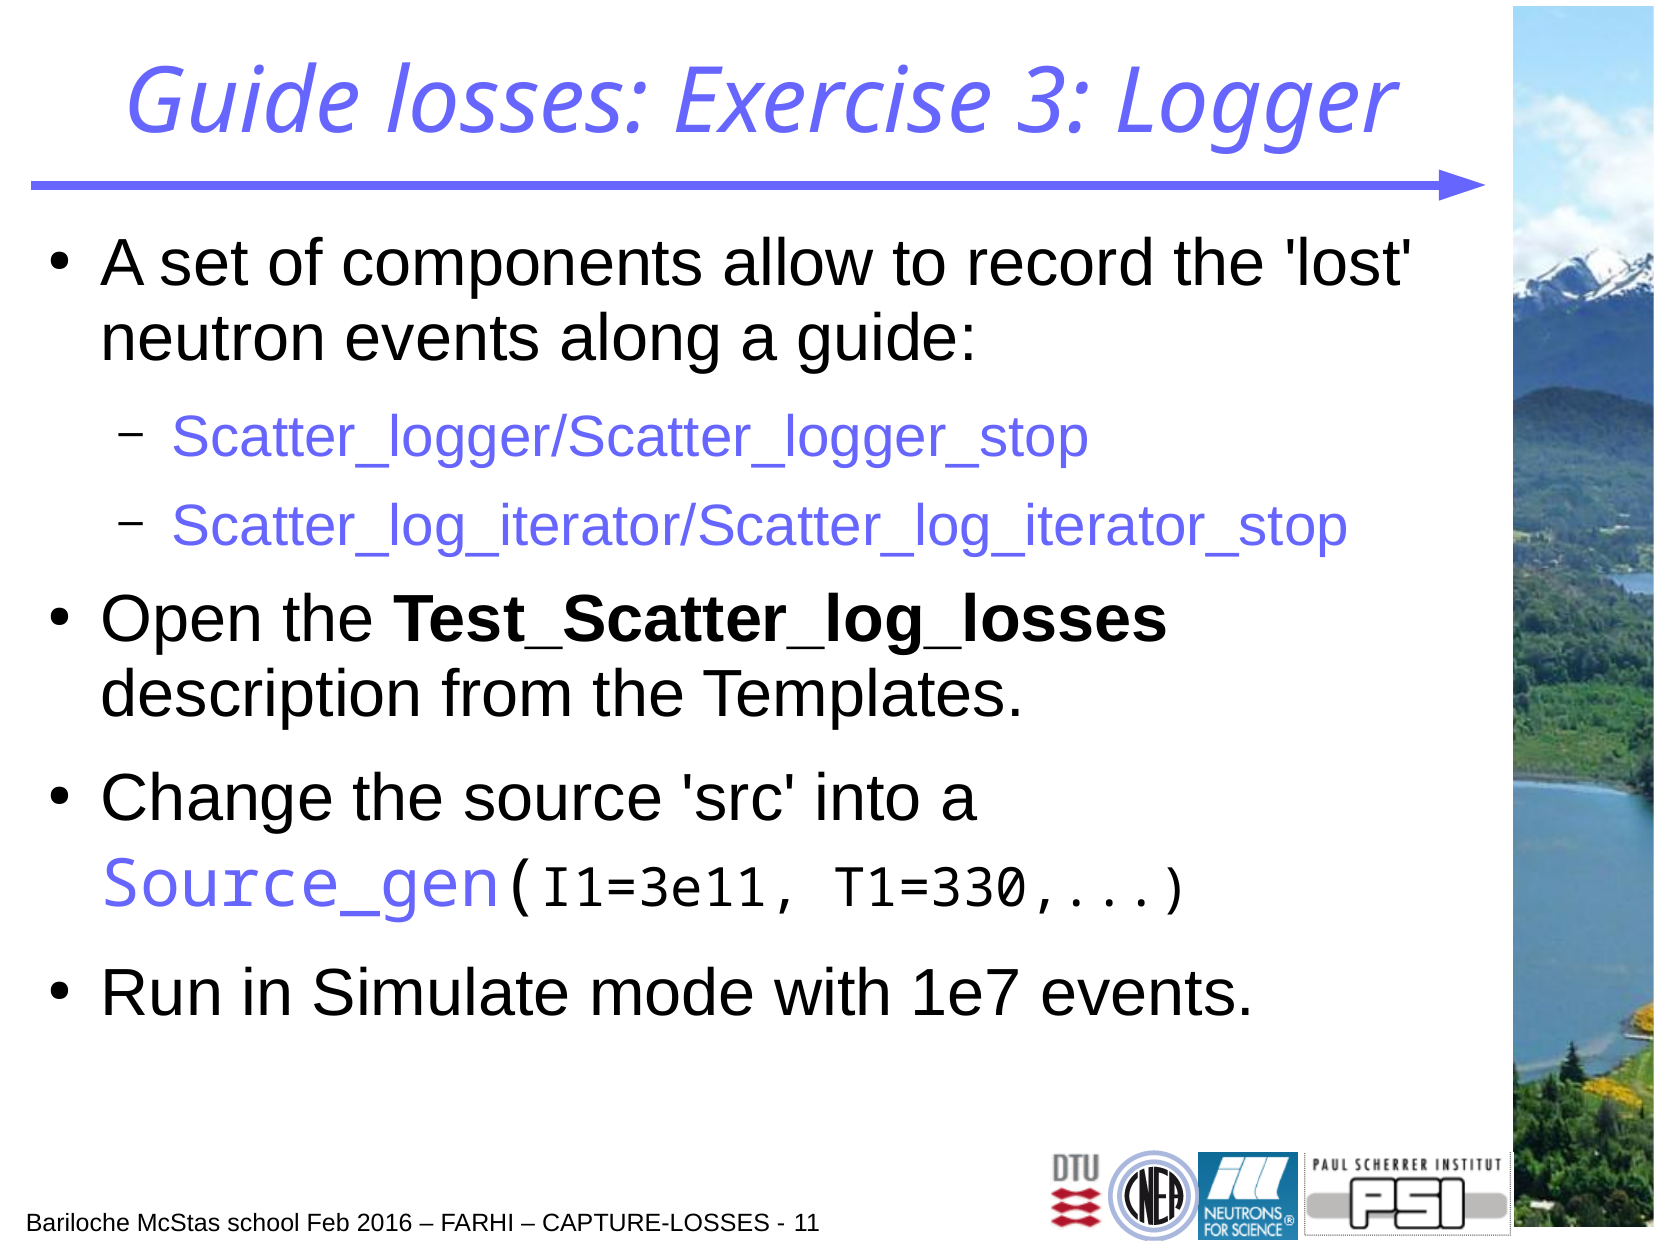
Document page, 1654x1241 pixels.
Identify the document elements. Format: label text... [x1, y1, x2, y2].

list A set of components allow to record the 'lost' neutron events along a guide: Scatter_logger/Scatter_logger_stop Scatter_log_iterator/Scatter_log_iterator_stop Open the Test_Scatter_log_losses description from the Templates. Change the source 'src' into a Source_gen(I1=3e11, T1=330,...) Run in Simulate mode with 1e7 events. [30, 225, 1501, 1141]
title Guide losses: Exercise 3: Logger [17, 31, 1506, 163]
picture [1050, 1152, 1103, 1230]
picture [1108, 6, 1654, 1241]
